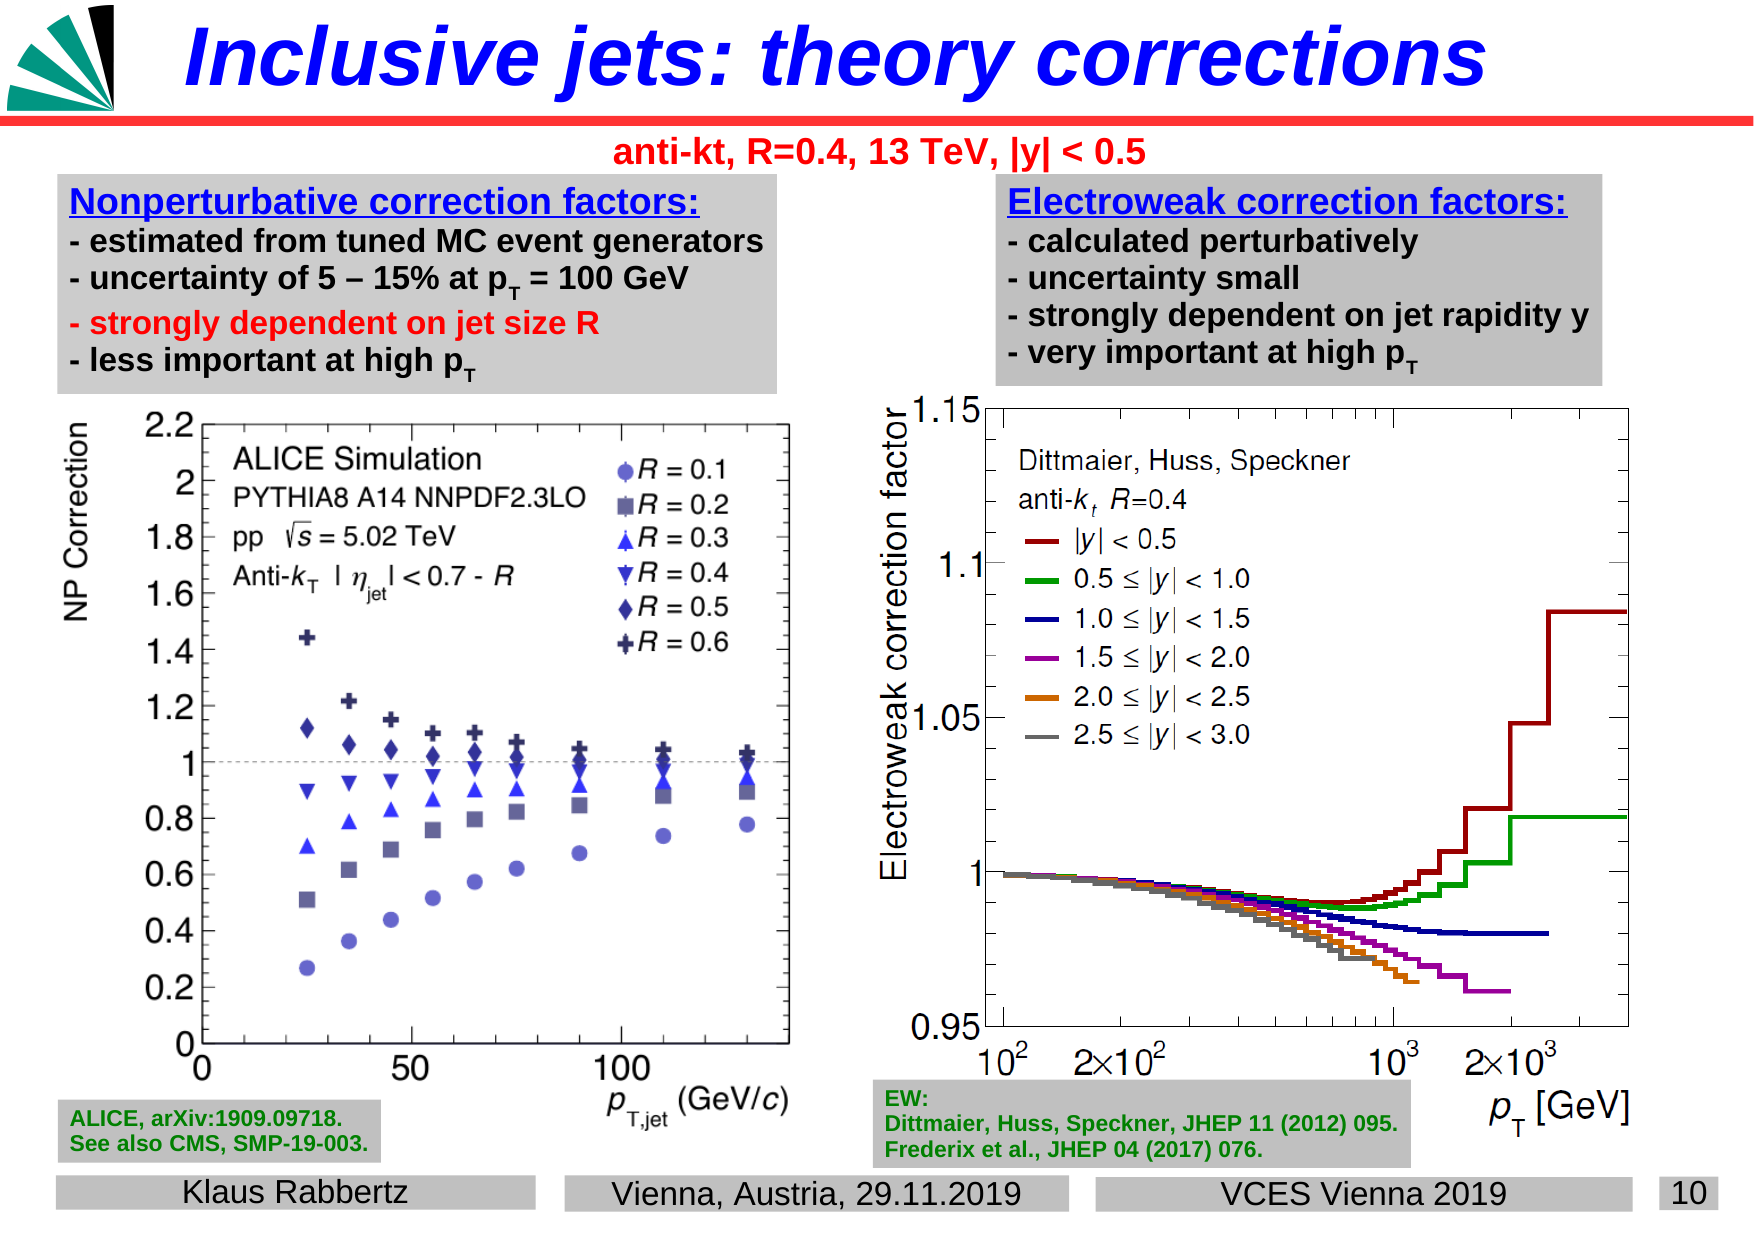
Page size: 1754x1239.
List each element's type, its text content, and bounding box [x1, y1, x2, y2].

title Inclusive jets: theory corrections [129, 0, 1545, 114]
text_box EW: Dittmaier, Huss, Speckner, JHEP 11 (2012) 095. Frederix et al., JHEP 04 (2017) 076. [872, 1079, 1411, 1168]
text_box Nonperturbative correction factors: - estimated from tuned MC event generators - uncertainty of 5 – 15% at pT = 100 GeV - strongly dependent on jet size R - less important at high pT [57, 174, 777, 394]
text_box anti-kt, R=0.4, 13 TeV, |y| < 0.5 [601, 124, 1159, 179]
picture [54, 397, 806, 1148]
picture [7, 5, 114, 112]
picture [871, 388, 1641, 1145]
text_box Electroweak correction factors: - calculated perturbatively - uncertainty small - strongly dependent on jet rapidity y - very important at high pT [995, 174, 1603, 386]
text_box ALICE, arXiv:1909.09718. See also CMS, SMP-19-003. [57, 1099, 381, 1163]
